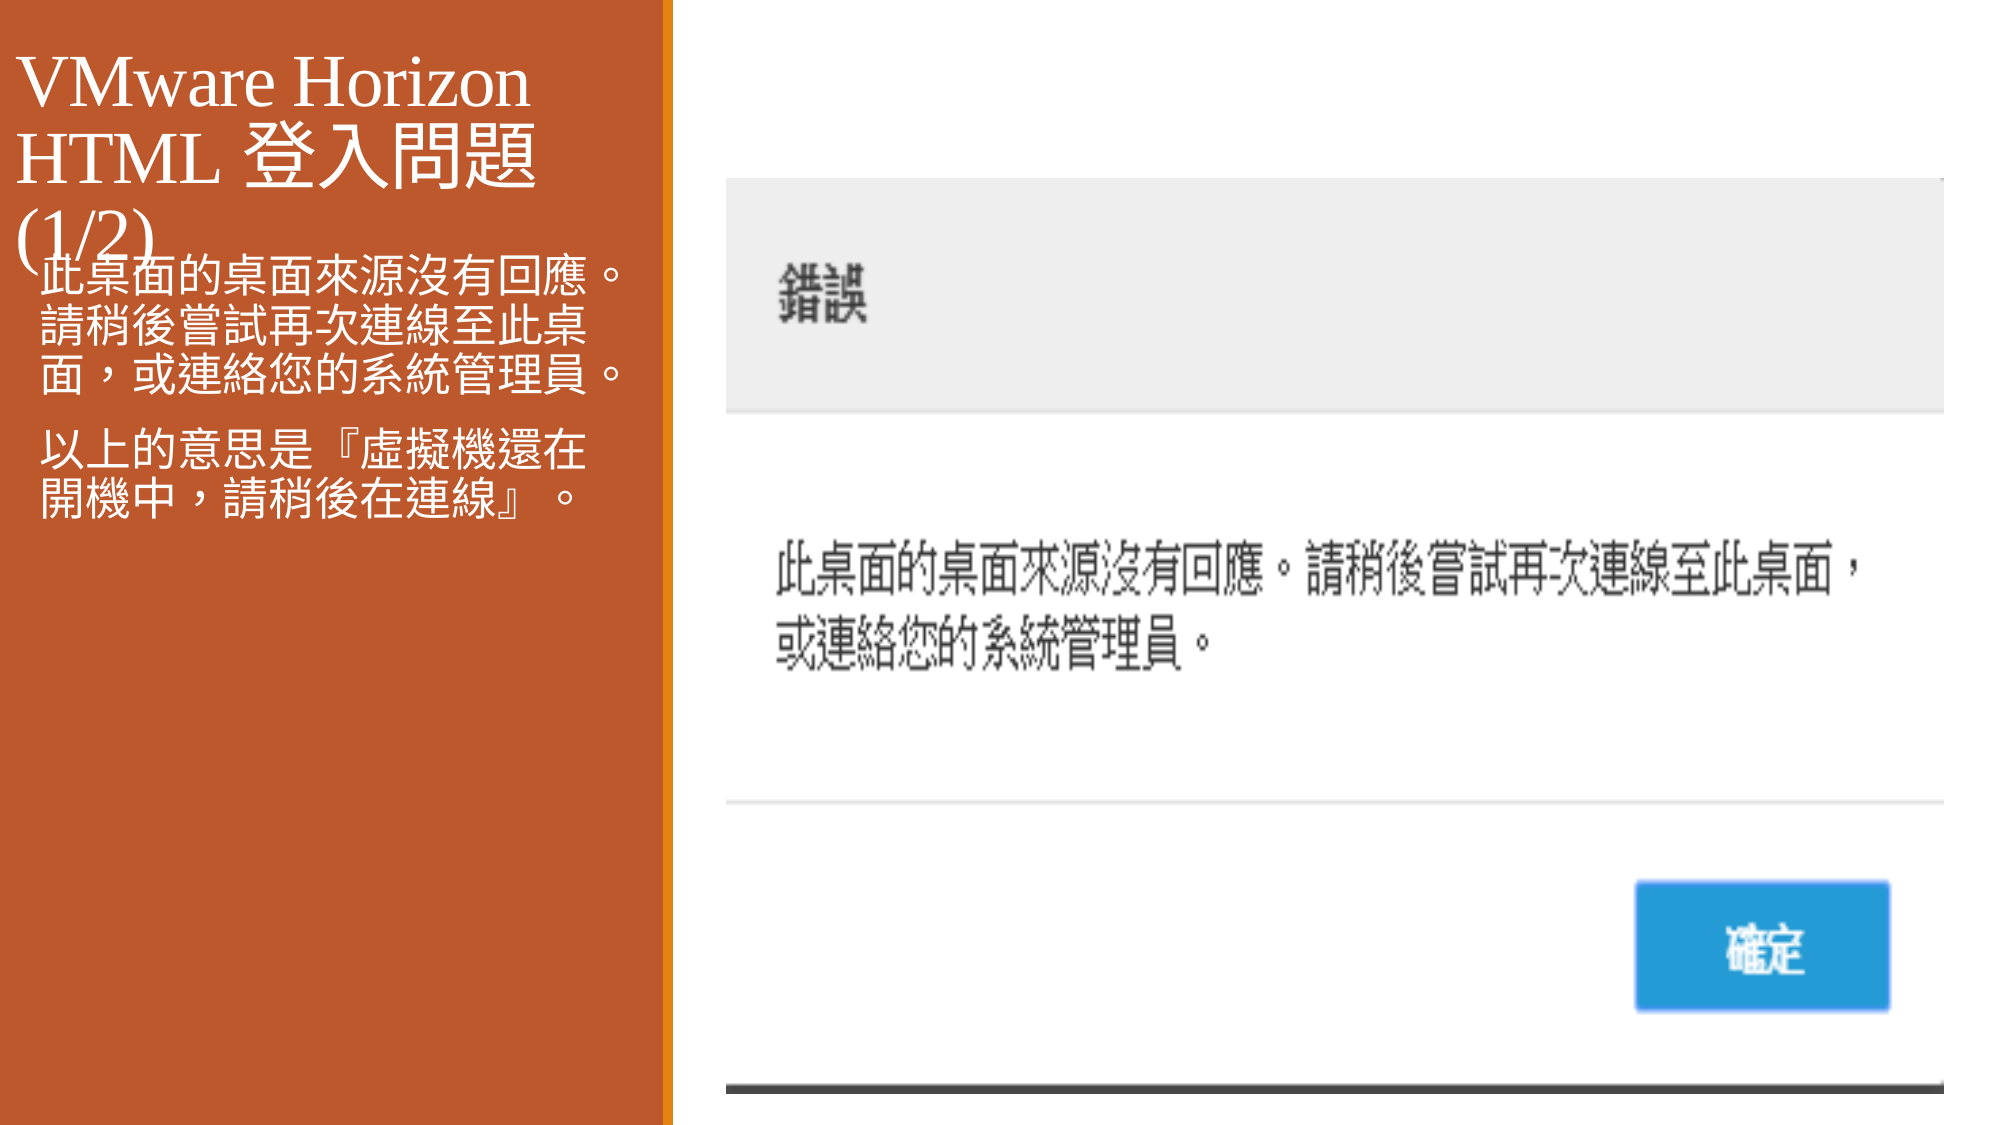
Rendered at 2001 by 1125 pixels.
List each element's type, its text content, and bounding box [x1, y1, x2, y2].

list 此桌面的桌面來源沒有回應。請稍後嘗試再次連線至此桌面，或連絡您的系統管理員。 以上的意思是『虛擬機還在開機中，請稍後在連線』。 [24, 245, 638, 1006]
title VMware Horizon HTML登入問題(1/2) [0, 38, 653, 215]
picture [726, 178, 1944, 1094]
